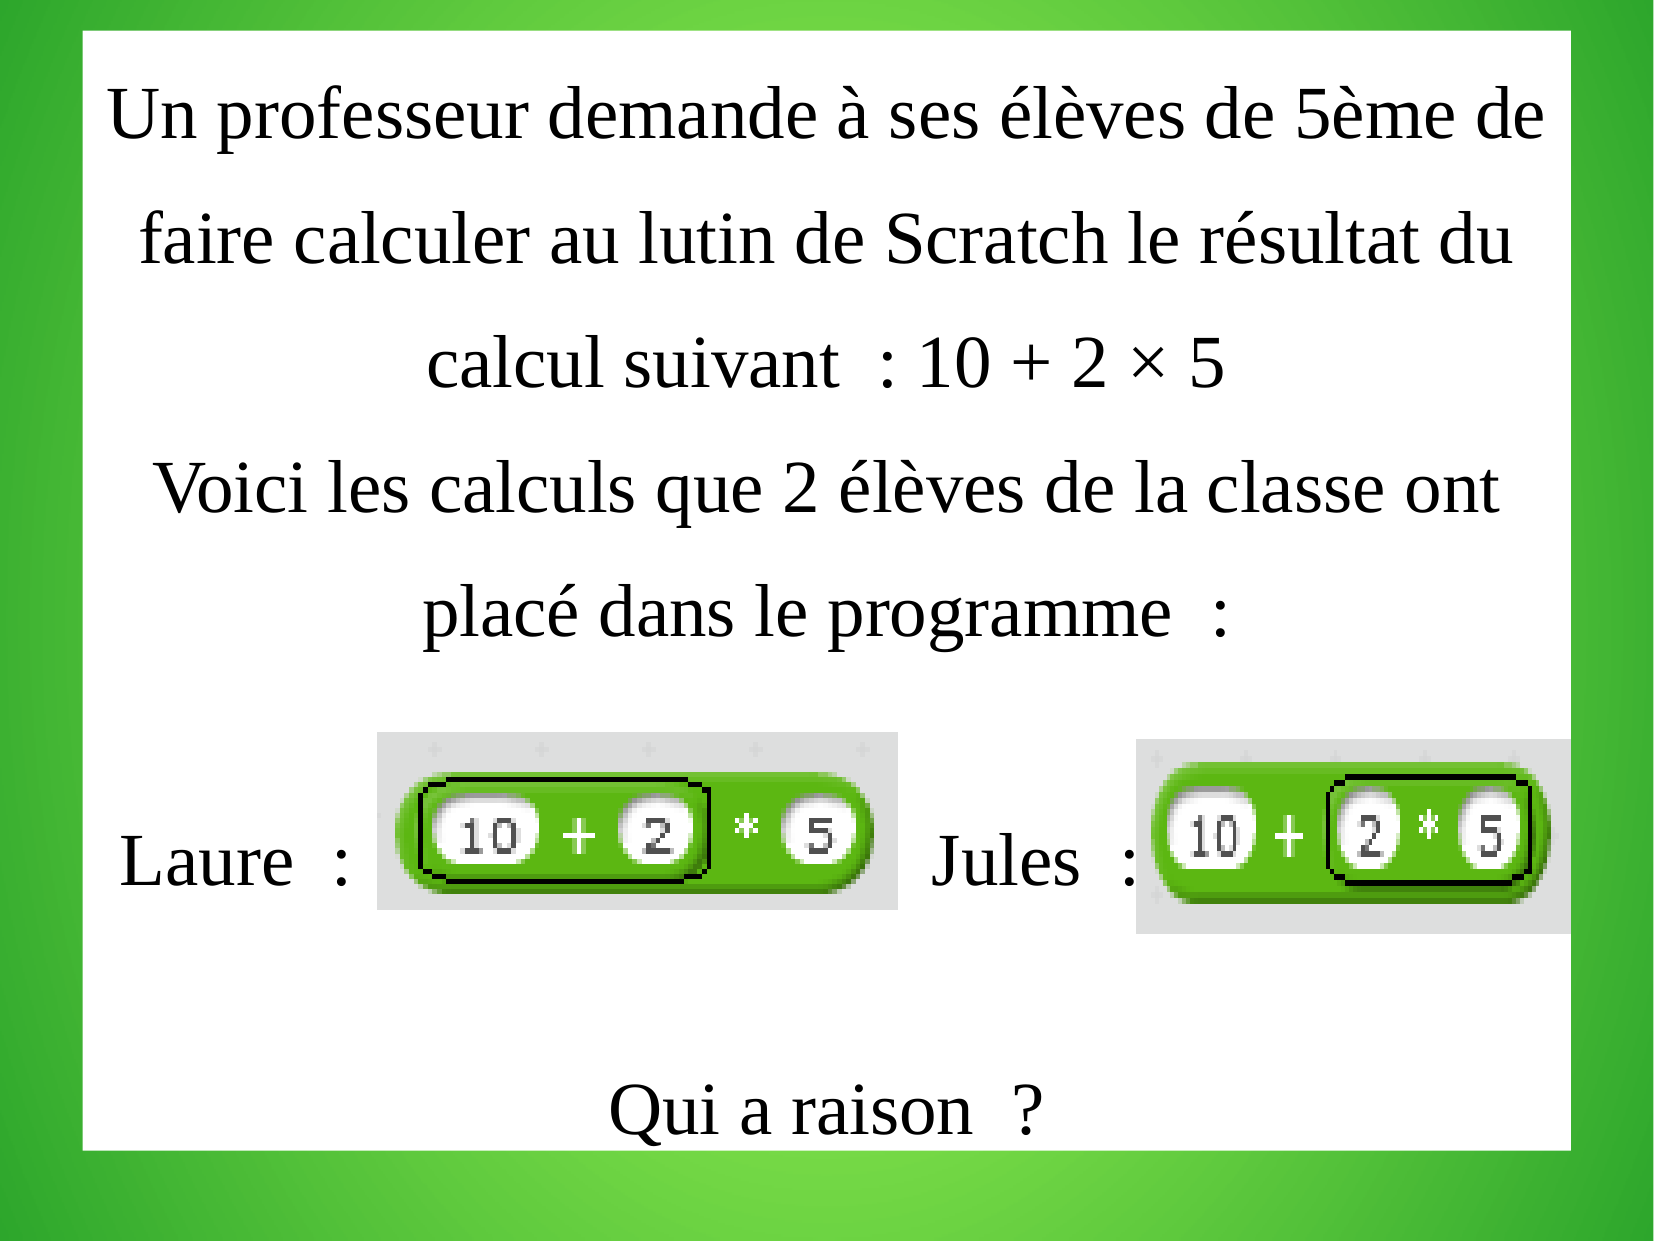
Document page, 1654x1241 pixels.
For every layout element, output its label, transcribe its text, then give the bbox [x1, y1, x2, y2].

picture [0, 0, 1654, 1241]
subtitle Un professeur demande à ses élèves de 5ème de faire calculer au lutin de Scratch le résultat du calcul suivant : 10 + 2 × 5 Voici les calculs que 2 élèves de la classe ont placé dans le programme : Laure : Jules : Qui a raison ? [82, 51, 1571, 1130]
